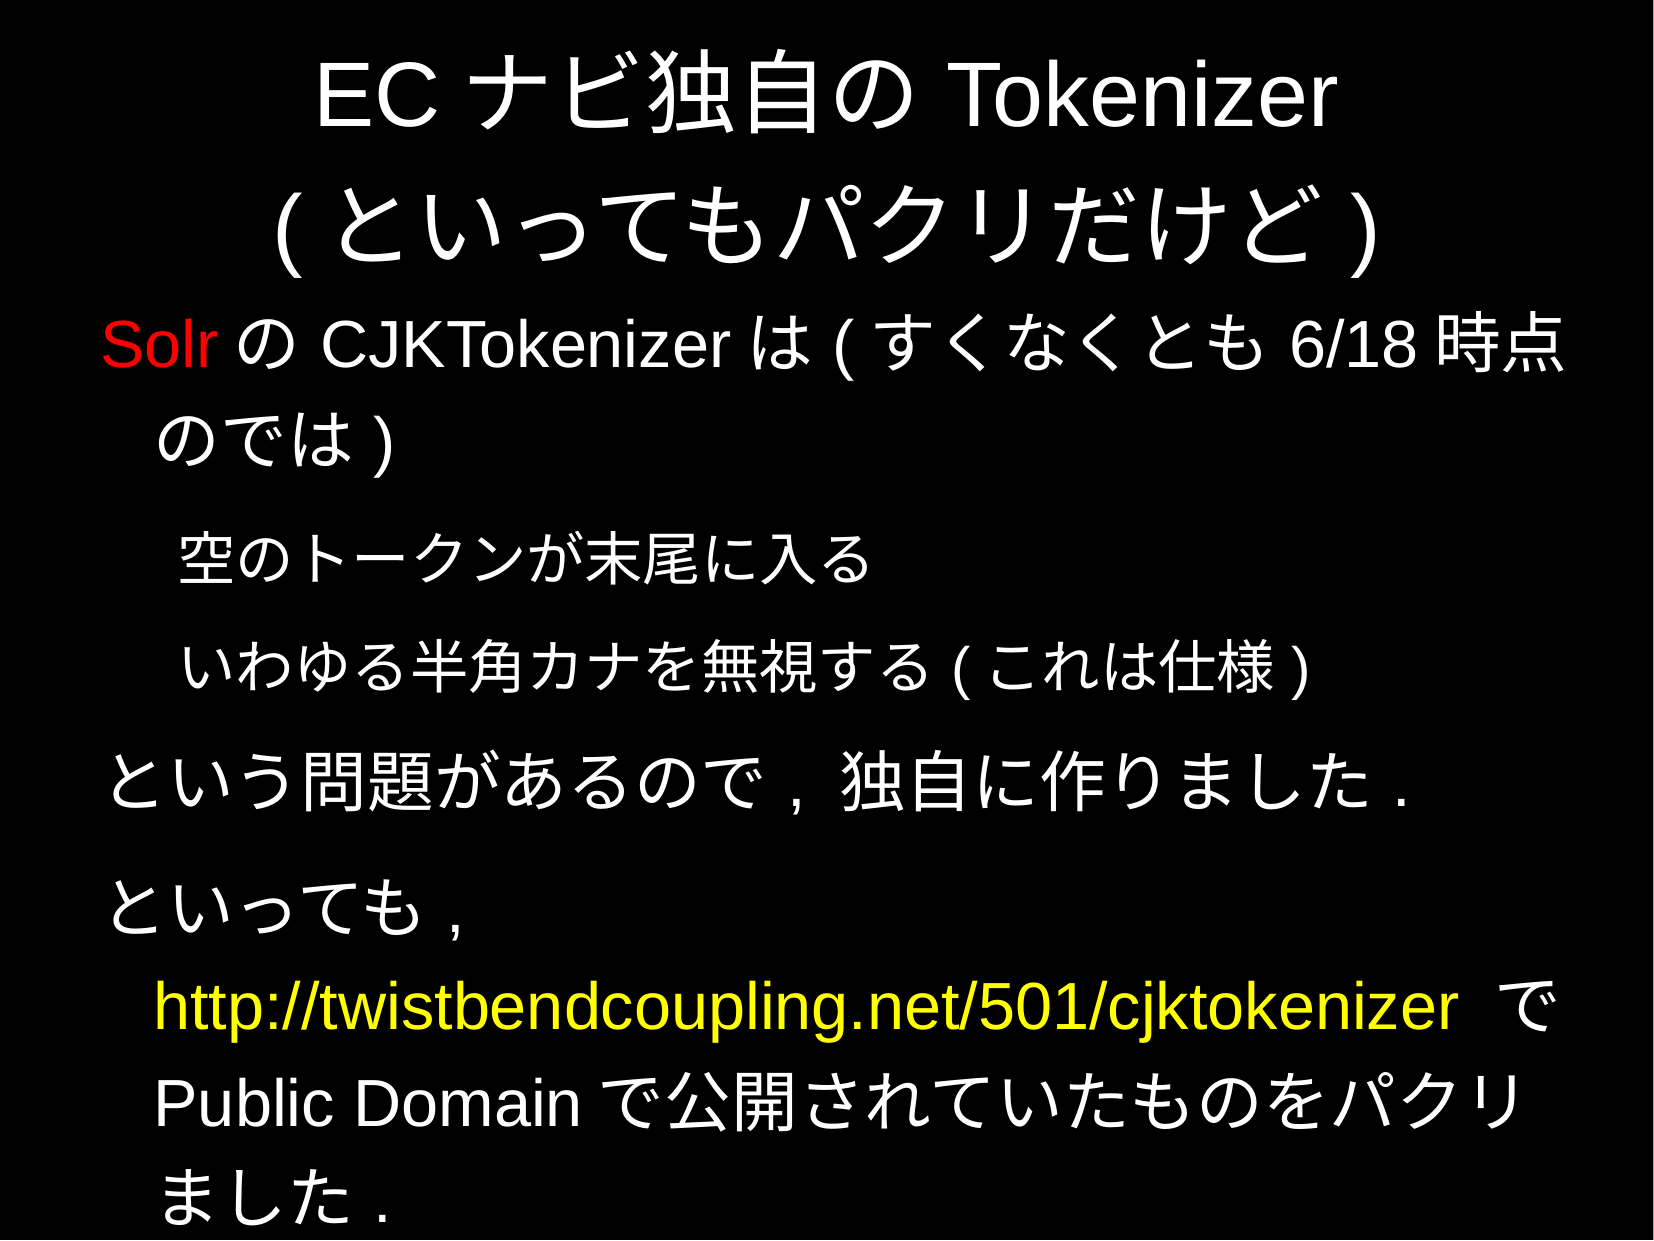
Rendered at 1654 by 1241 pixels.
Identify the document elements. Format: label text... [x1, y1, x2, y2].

title ECナビ独自のTokenizer (といってもパクリだけど) [82, 49, 1571, 257]
list SolrのCJKTokenizerは(すくなくとも6/18時点のでは) 空のトークンが末尾に入る いわゆる半角カナを無視する(これは仕様) という問題があるので, 独自に作りました. といっても, http://twistbendcoupling.net/501/cjktokenizer でPublic Domainで公開されていたものをパクリました. その名も ECNaviTokenizer. 半角カナの濁点・半濁点も適当にします. [82, 290, 1571, 1241]
